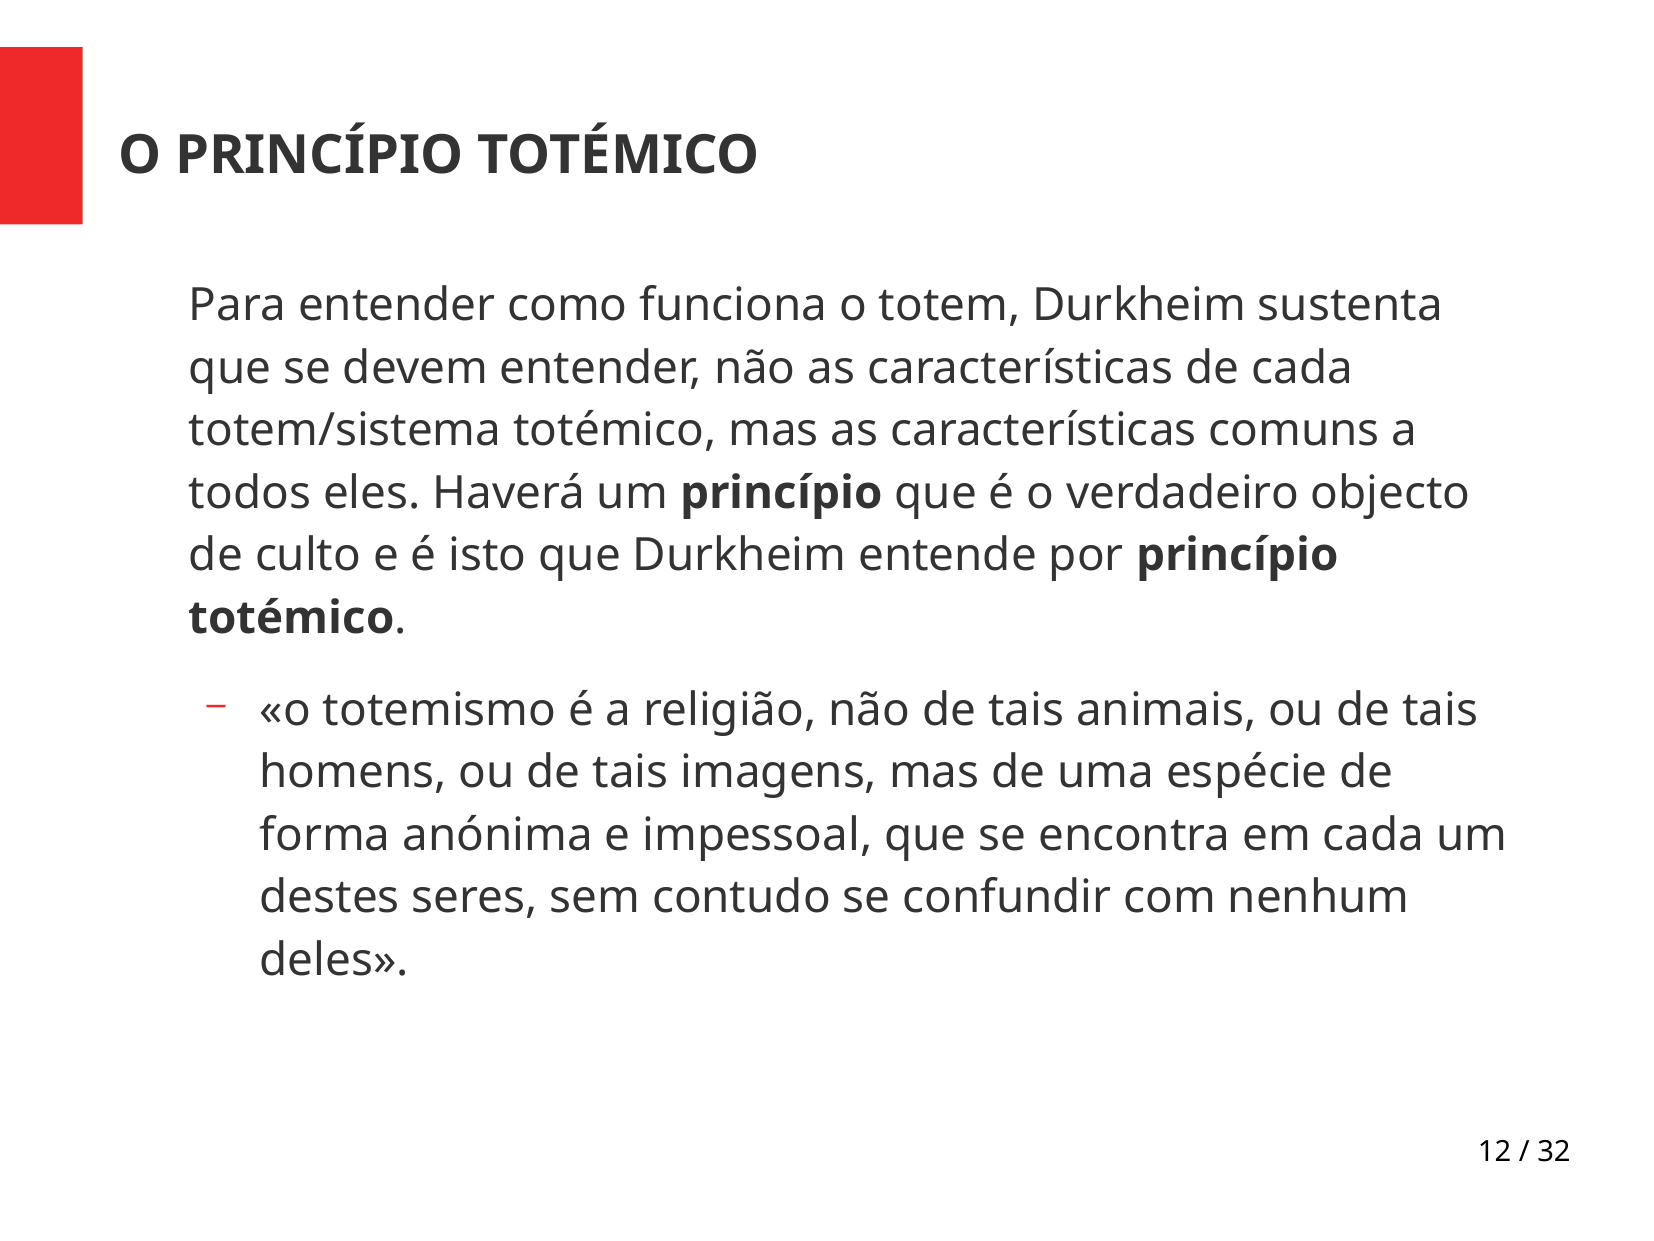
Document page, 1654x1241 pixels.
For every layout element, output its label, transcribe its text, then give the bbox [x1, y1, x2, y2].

title O PRINCÍPIO TOTÉMICO [118, 49, 1571, 257]
list Para entender como funciona o totem, Durkheim sustenta que se devem entender, não as características de cada totem/sistema totémico, mas as características comuns a todos eles. Haverá um princípio que é o verdadeiro objecto de culto e é isto que Durkheim entende por princípio totémico. «o totemismo é a religião, não de tais animais, ou de tais homens, ou de tais imagens, mas de uma espécie de forma anónima e impessoal, que se encontra em cada um destes seres, sem contudo se confundir com nenhum deles». [118, 271, 1536, 991]
